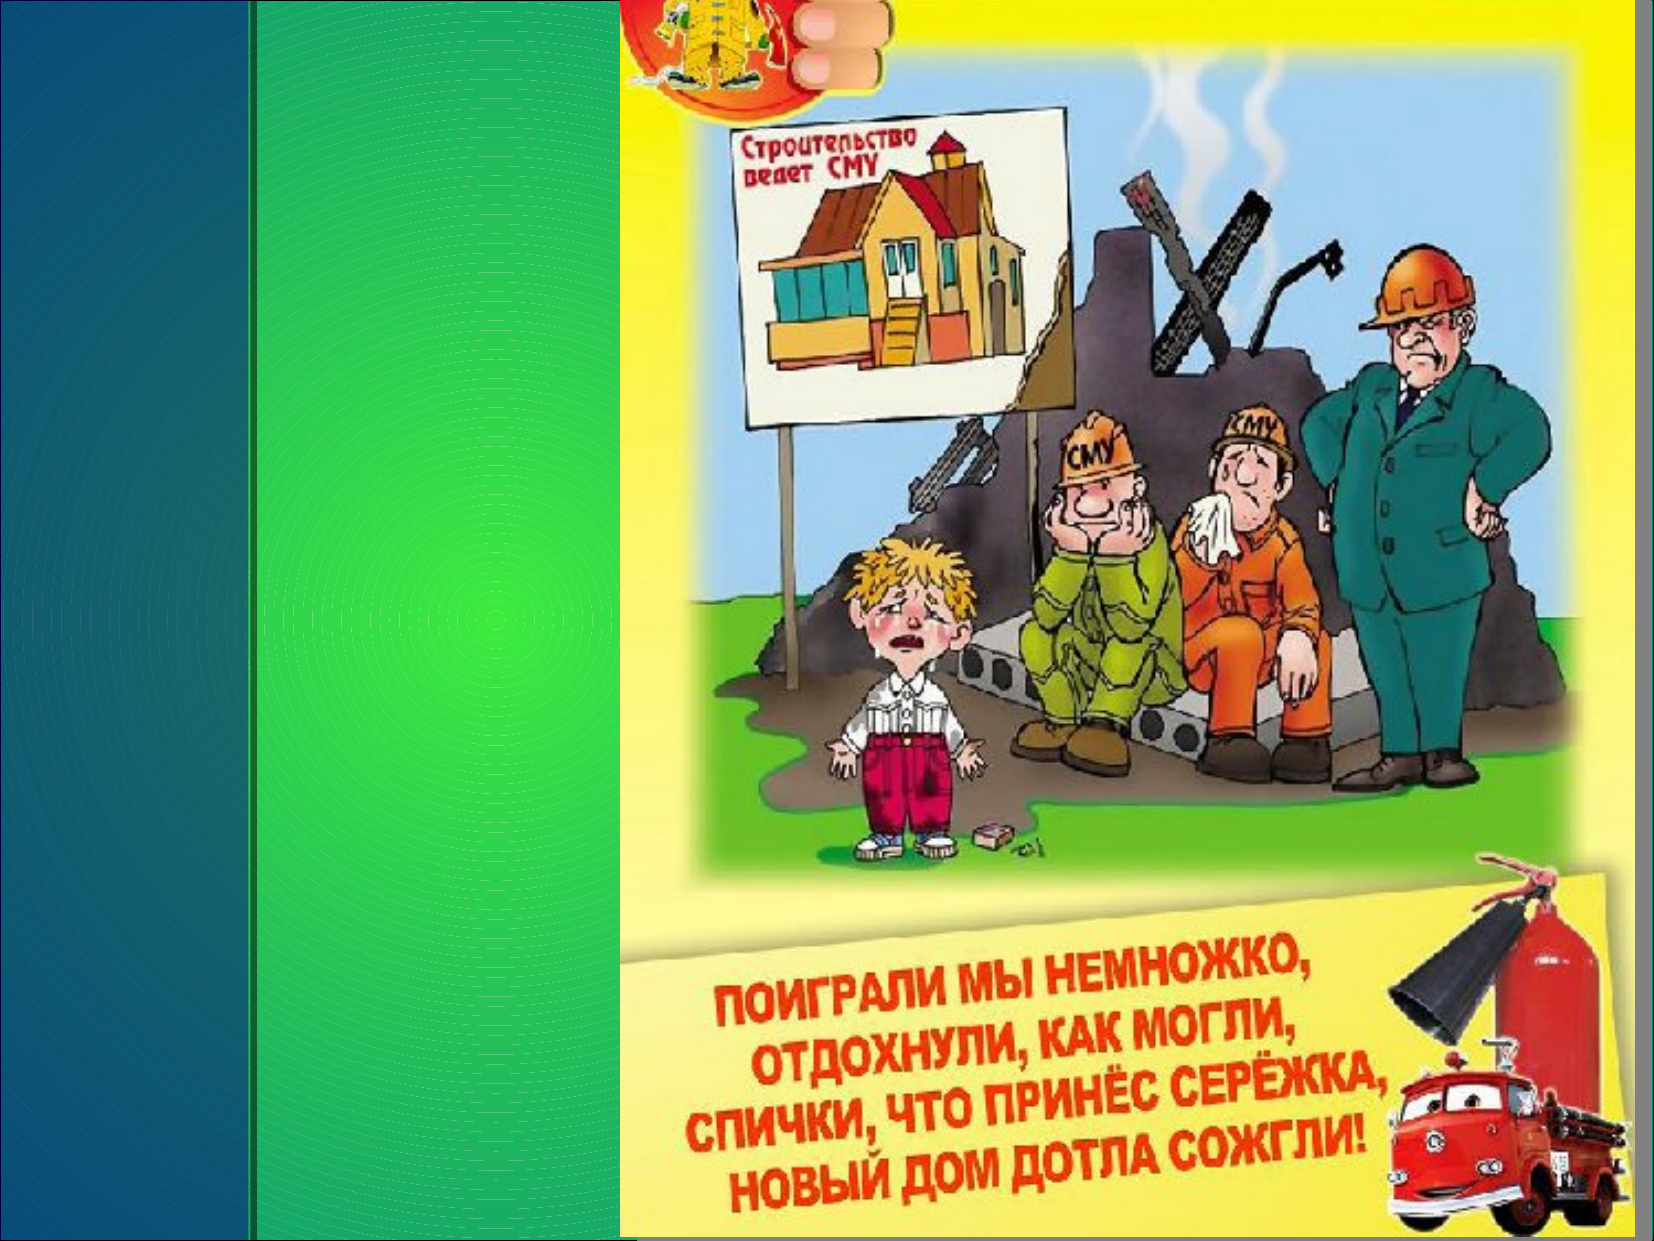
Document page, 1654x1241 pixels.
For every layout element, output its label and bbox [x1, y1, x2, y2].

picture [620, 0, 1635, 1237]
